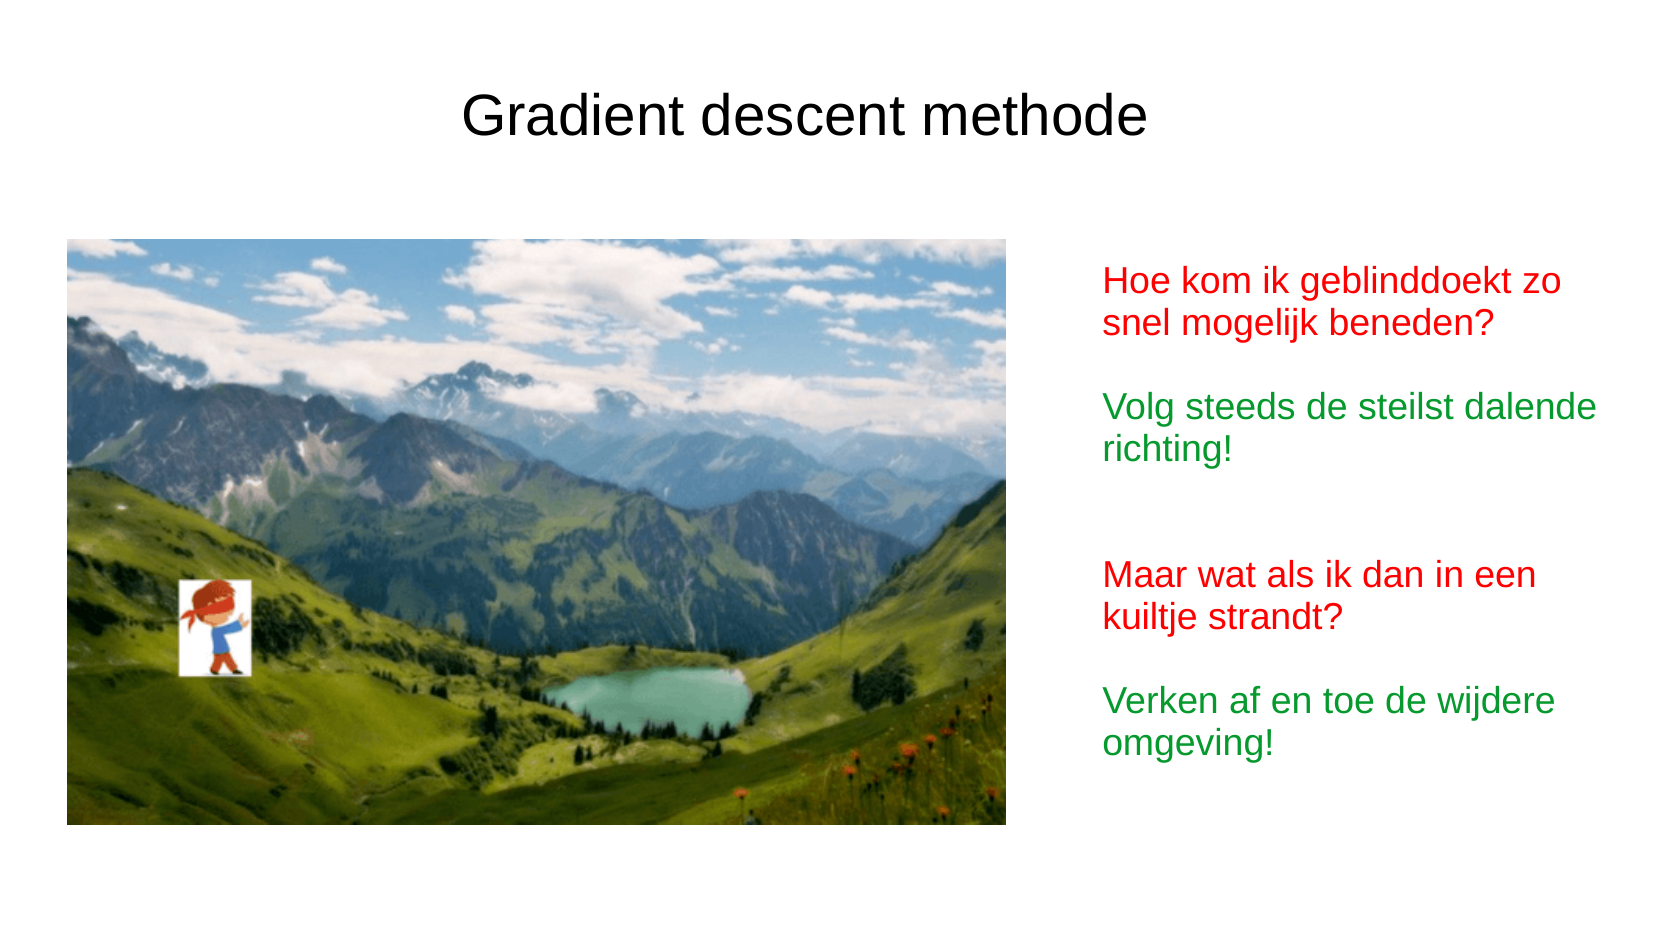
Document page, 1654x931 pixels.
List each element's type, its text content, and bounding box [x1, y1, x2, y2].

picture [67, 239, 1006, 826]
text_box Hoe kom ik geblinddoekt zo snel mogelijk beneden? Volg steeds de steilst dalende richting! Maar wat als ik dan in een kuiltje strandt? Verken af en toe de wijdere omgeving! [1087, 252, 1613, 788]
title Gradient descent methode [61, 37, 1550, 193]
